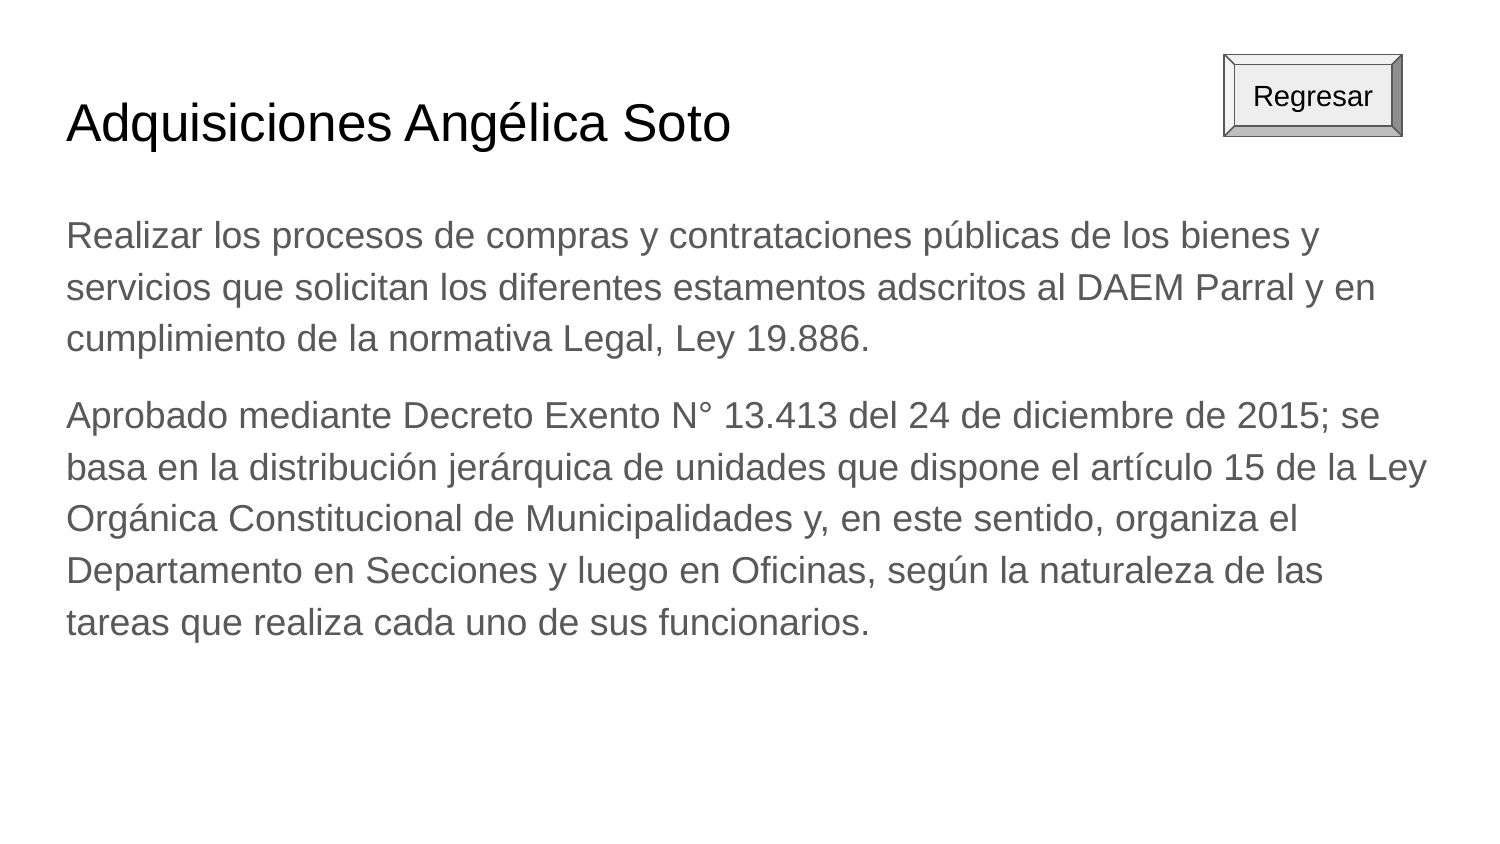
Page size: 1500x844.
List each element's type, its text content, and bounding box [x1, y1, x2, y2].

text_box Regresar [1235, 65, 1391, 126]
list Realizar los procesos de compras y contrataciones públicas de los bienes y servicios que solicitan los diferentes estamentos adscritos al DAEM Parral y en cumplimiento de la normativa Legal, Ley 19.886. Aprobado mediante Decreto Exento N° 13.413 del 24 de diciembre de 2015; se basa en la distribución jerárquica de unidades que dispone el artículo 15 de la Ley Orgánica Constitucional de Municipalidades y, en este sentido, organiza el Departamento en Secciones y luego en Oficinas, según la naturaleza de las tareas que realiza cada uno de sus funcionarios. [51, 189, 1449, 750]
title Adquisiciones Angélica Soto [51, 72, 1449, 167]
